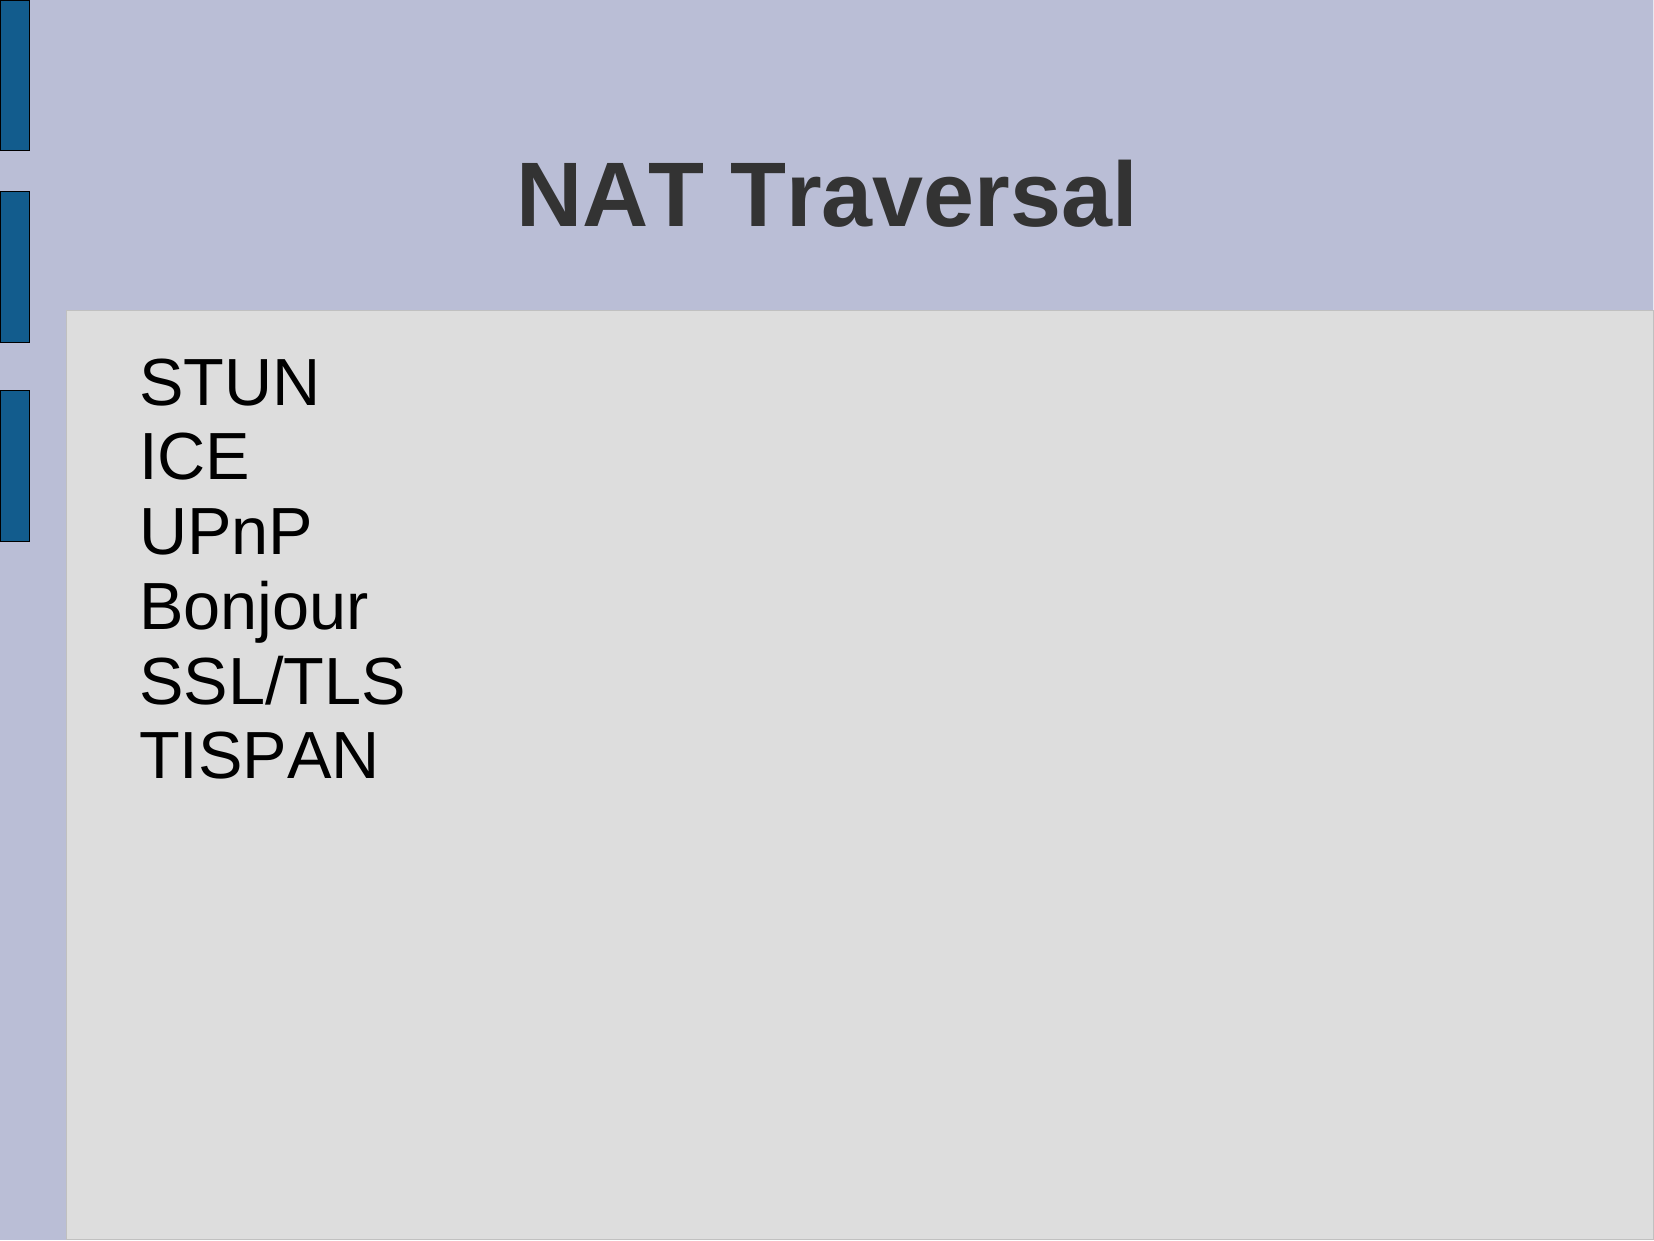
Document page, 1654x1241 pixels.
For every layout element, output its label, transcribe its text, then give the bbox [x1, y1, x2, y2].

list STUN ICE UPnP Bonjour SSL/TLS TISPAN [121, 344, 1534, 1127]
title NAT Traversal [121, 91, 1534, 299]
